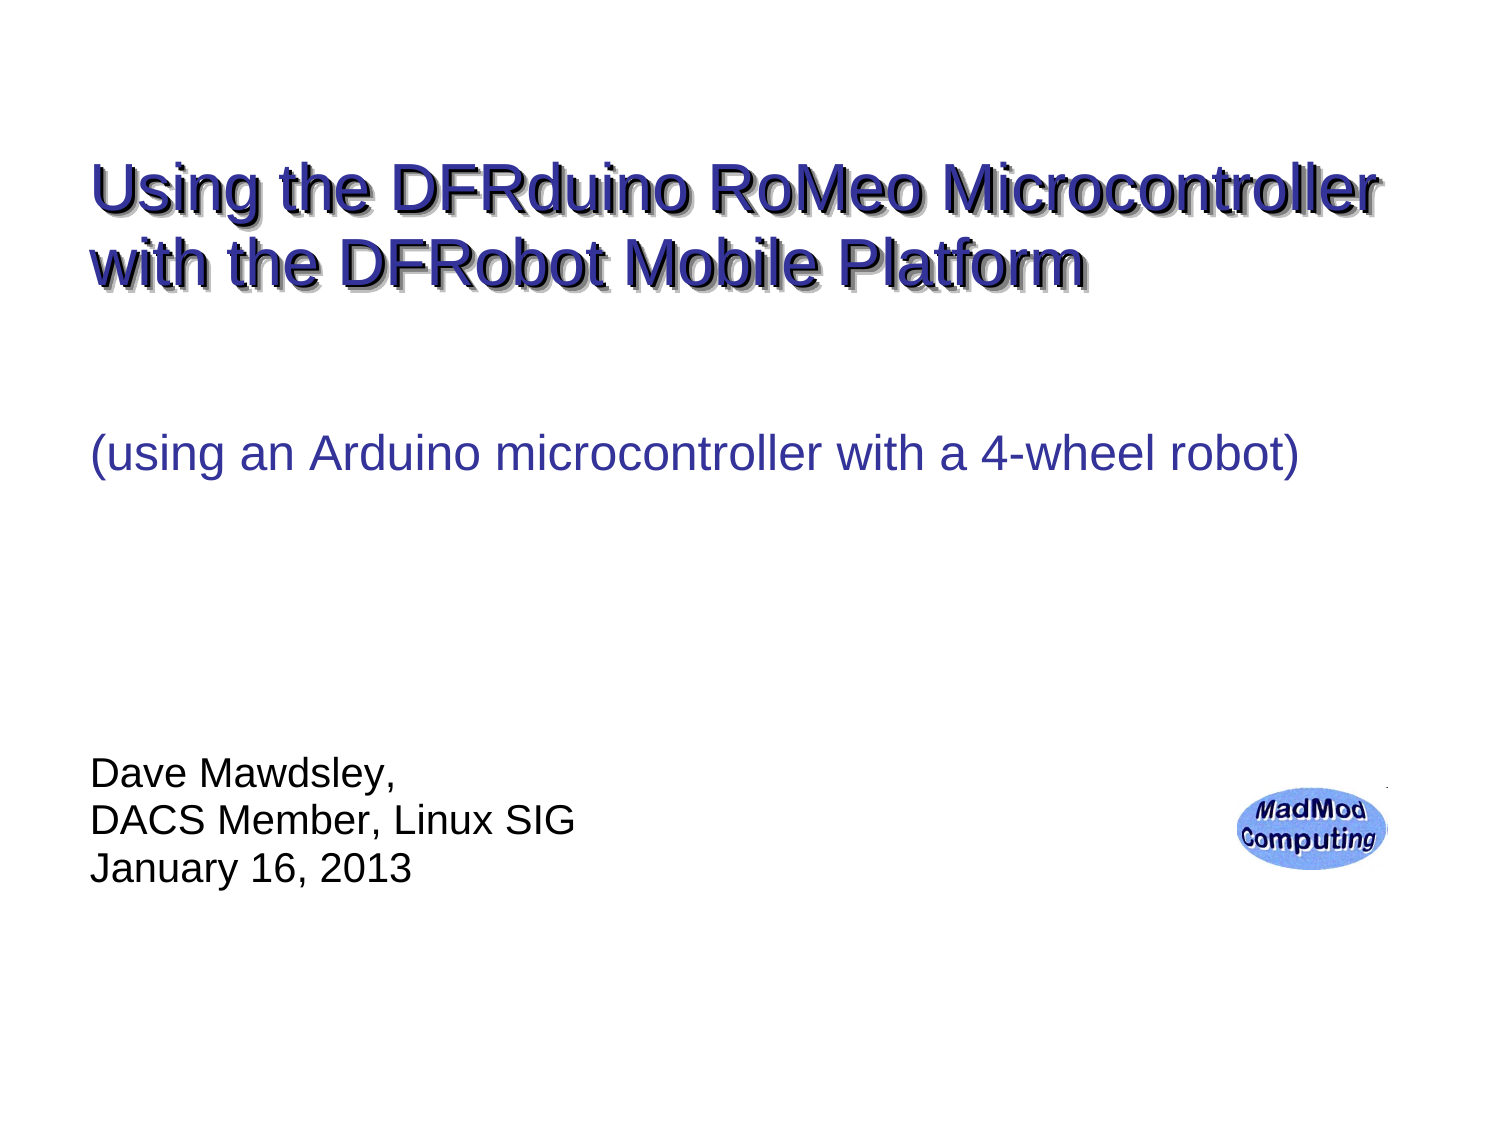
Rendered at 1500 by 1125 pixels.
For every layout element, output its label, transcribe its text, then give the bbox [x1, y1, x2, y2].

title Using the DFRduino RoMeo Microcontroller with the DFRobot Mobile Platform [75, 142, 1426, 308]
text_box (using an Arduino microcontroller with a 4-wheel robot) [75, 412, 1351, 488]
picture [1237, 787, 1388, 870]
subtitle Dave Mawdsley, DACS Member, Linux SIG January 16, 2013 [0, 750, 700, 938]
